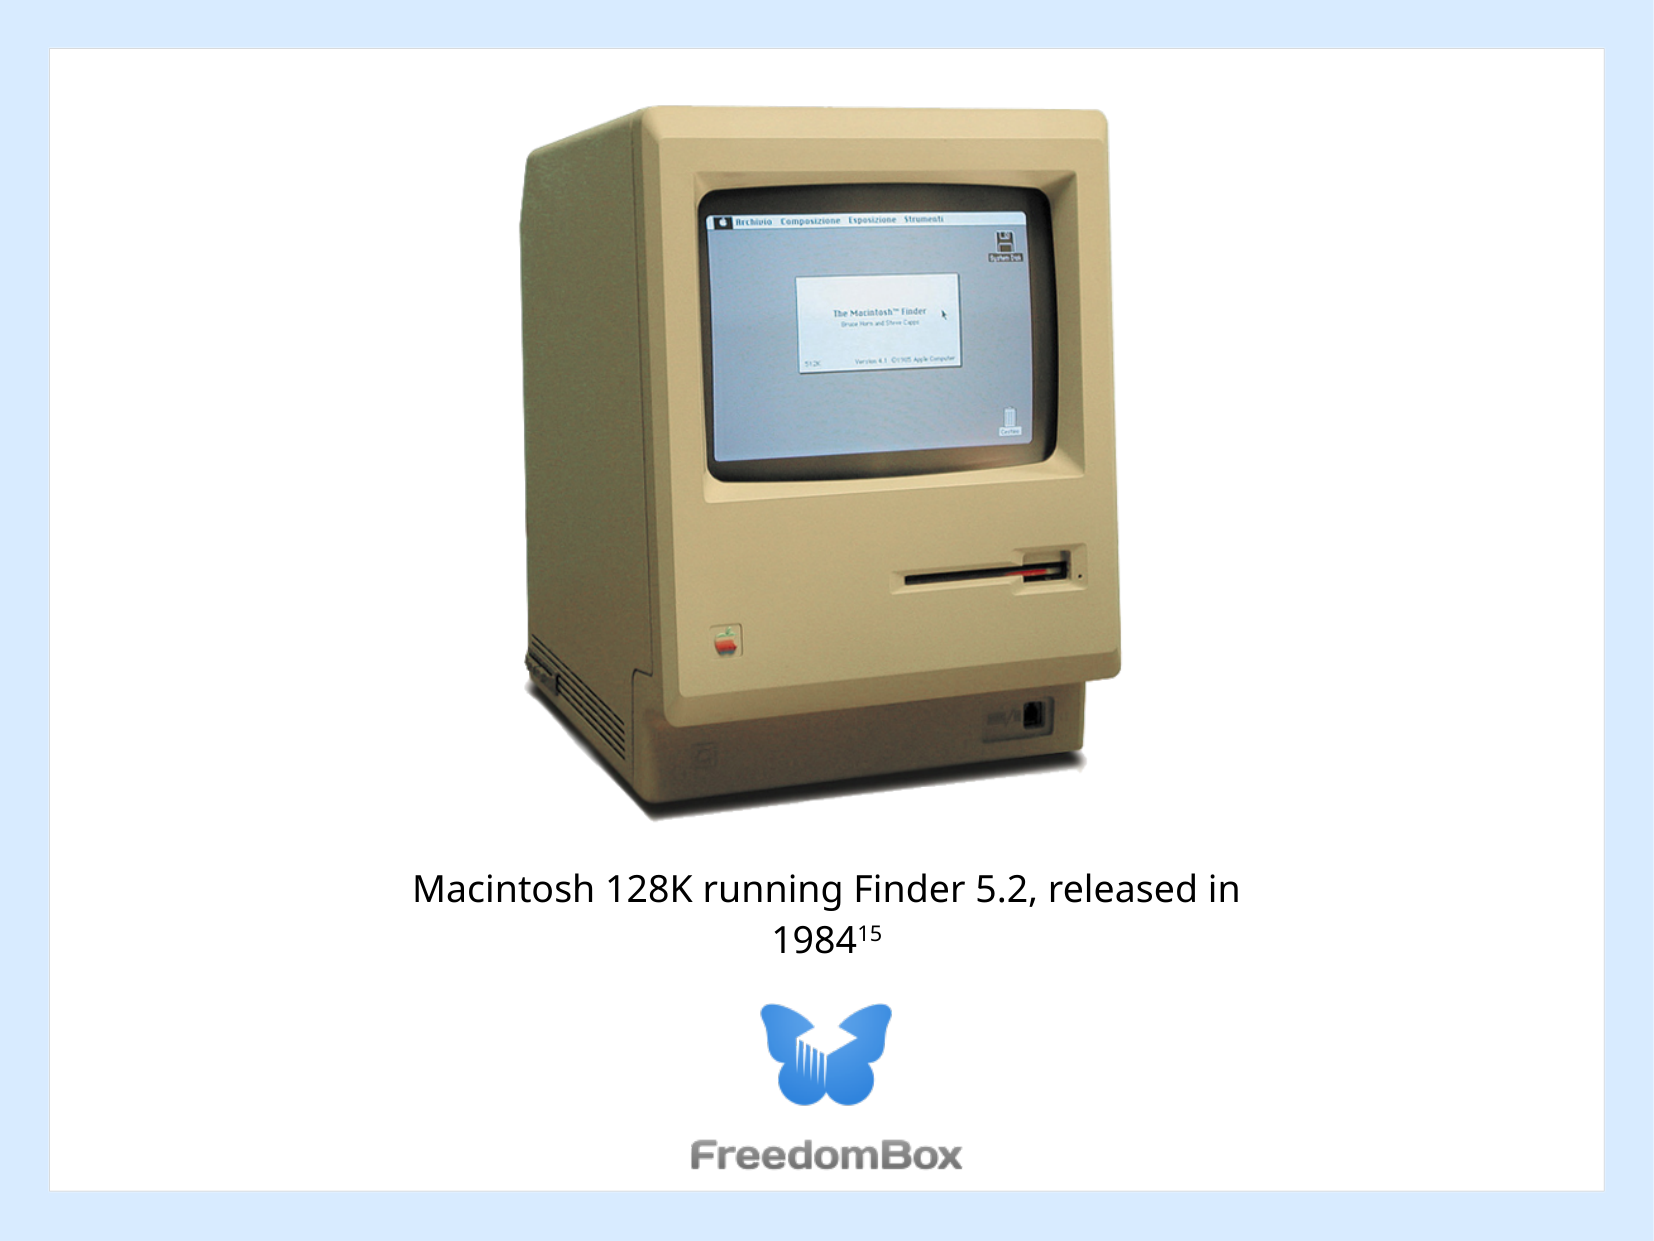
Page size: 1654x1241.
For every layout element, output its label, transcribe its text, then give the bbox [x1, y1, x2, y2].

subtitle [82, 49, 1571, 1010]
text_box Macintosh 128K running Finder 5.2, released in 198415 [352, 855, 1301, 961]
picture [0, 0, 1654, 1241]
